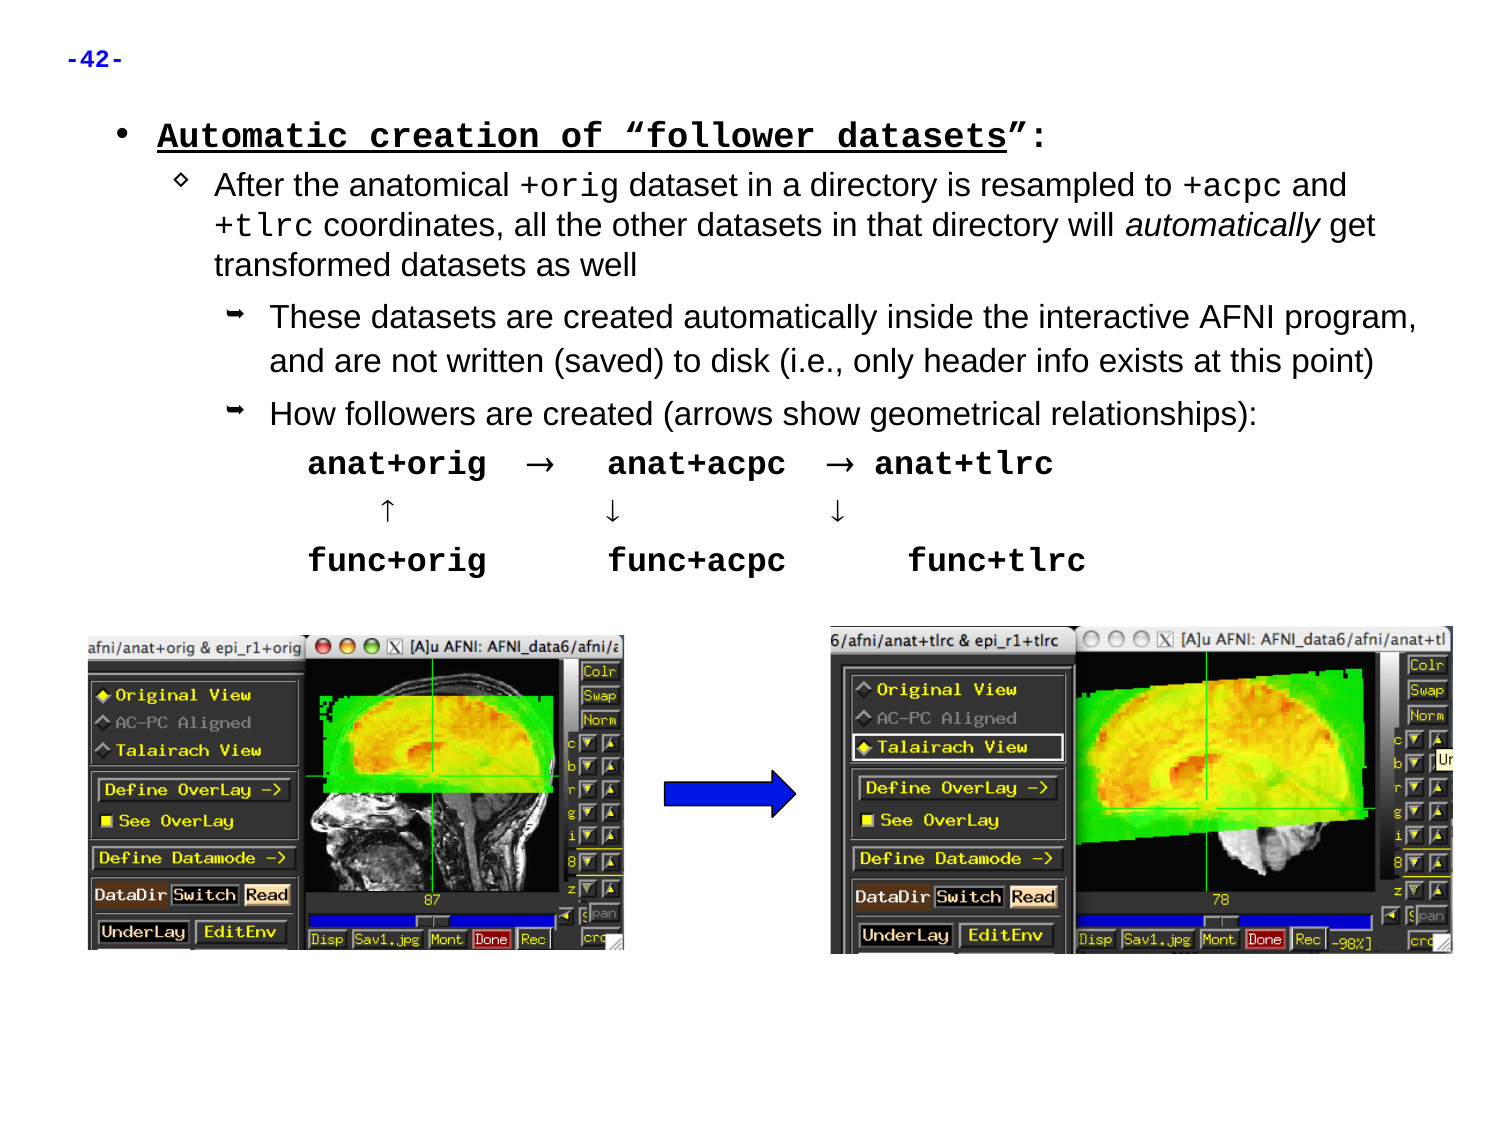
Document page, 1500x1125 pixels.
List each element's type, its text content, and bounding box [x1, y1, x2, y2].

text_box [664, 770, 796, 818]
picture [830, 626, 1453, 954]
text_box Automatic creation of “follower datasets”: After the anatomical +orig dataset in a directory is resampled to +acpc and +tlrc coordinates, all the other datasets in that directory will automatically get transformed datasets as well These datasets are created automatically inside the interactive AFNI program, and are not written (saved) to disk (i.e., only header info exists at this point) How followers are created (arrows show geometrical relationships): anat+orig  anat+acpc  anat+tlrc    func+orig func+acpc func+tlrc [99, 99, 1451, 635]
picture [87, 635, 625, 951]
